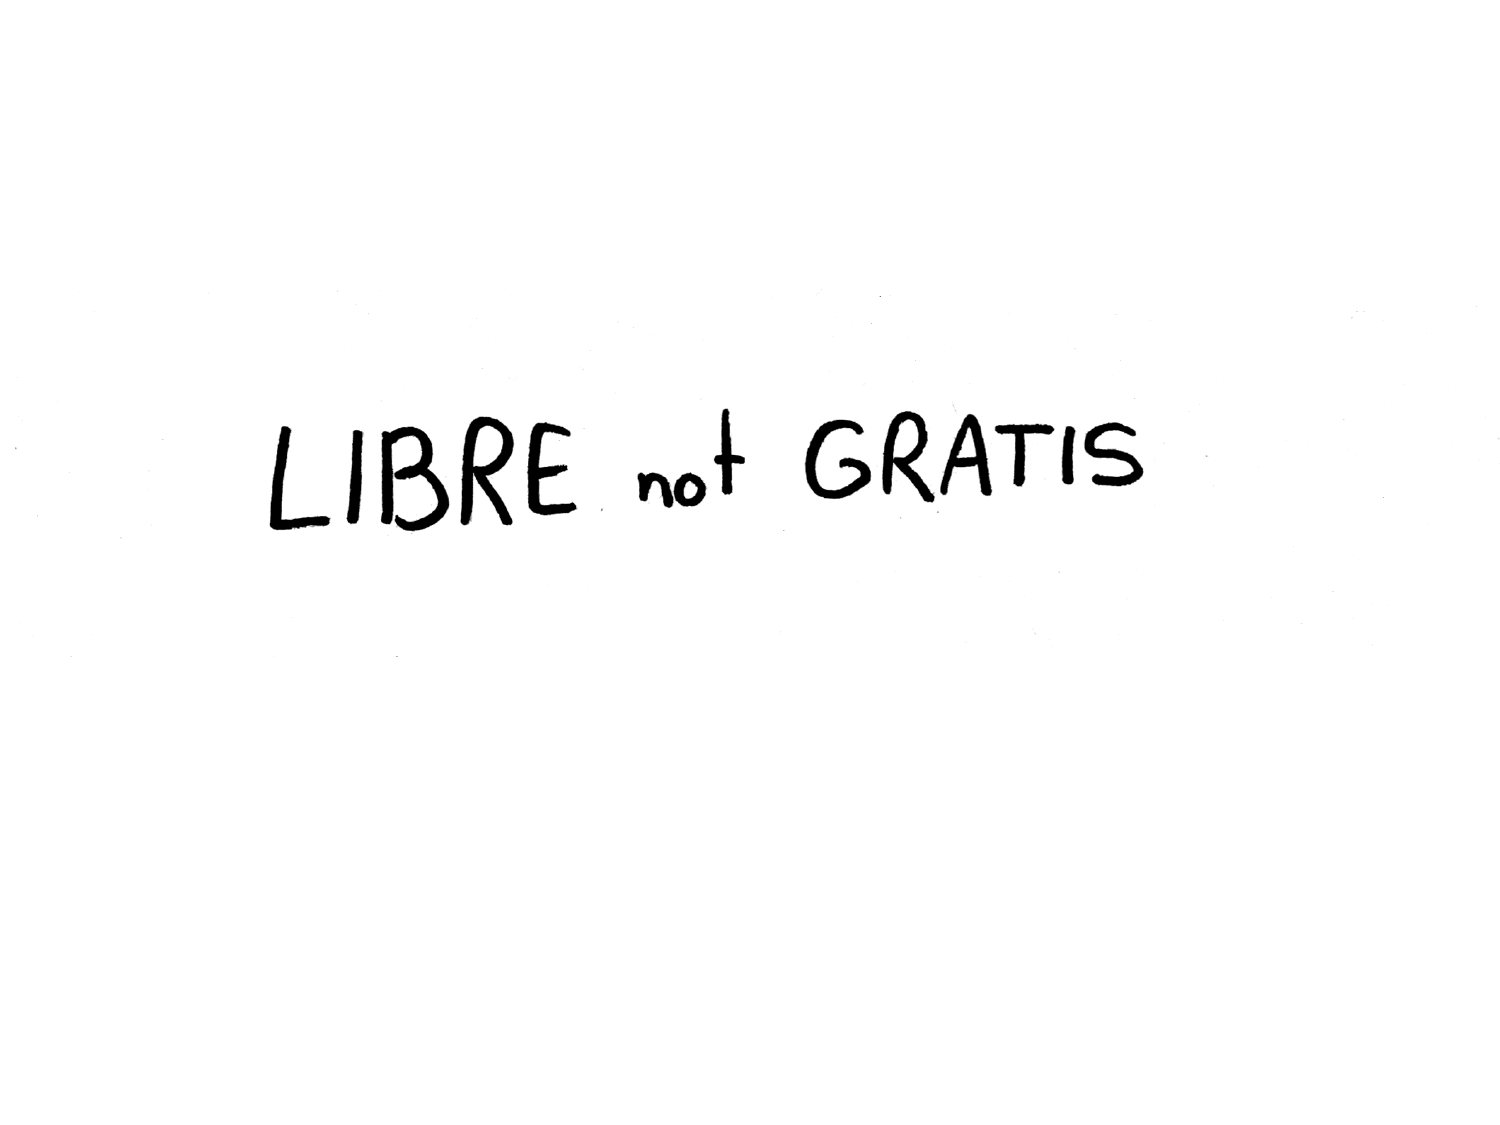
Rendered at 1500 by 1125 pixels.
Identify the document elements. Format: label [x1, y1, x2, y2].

picture [5, 287, 1500, 657]
